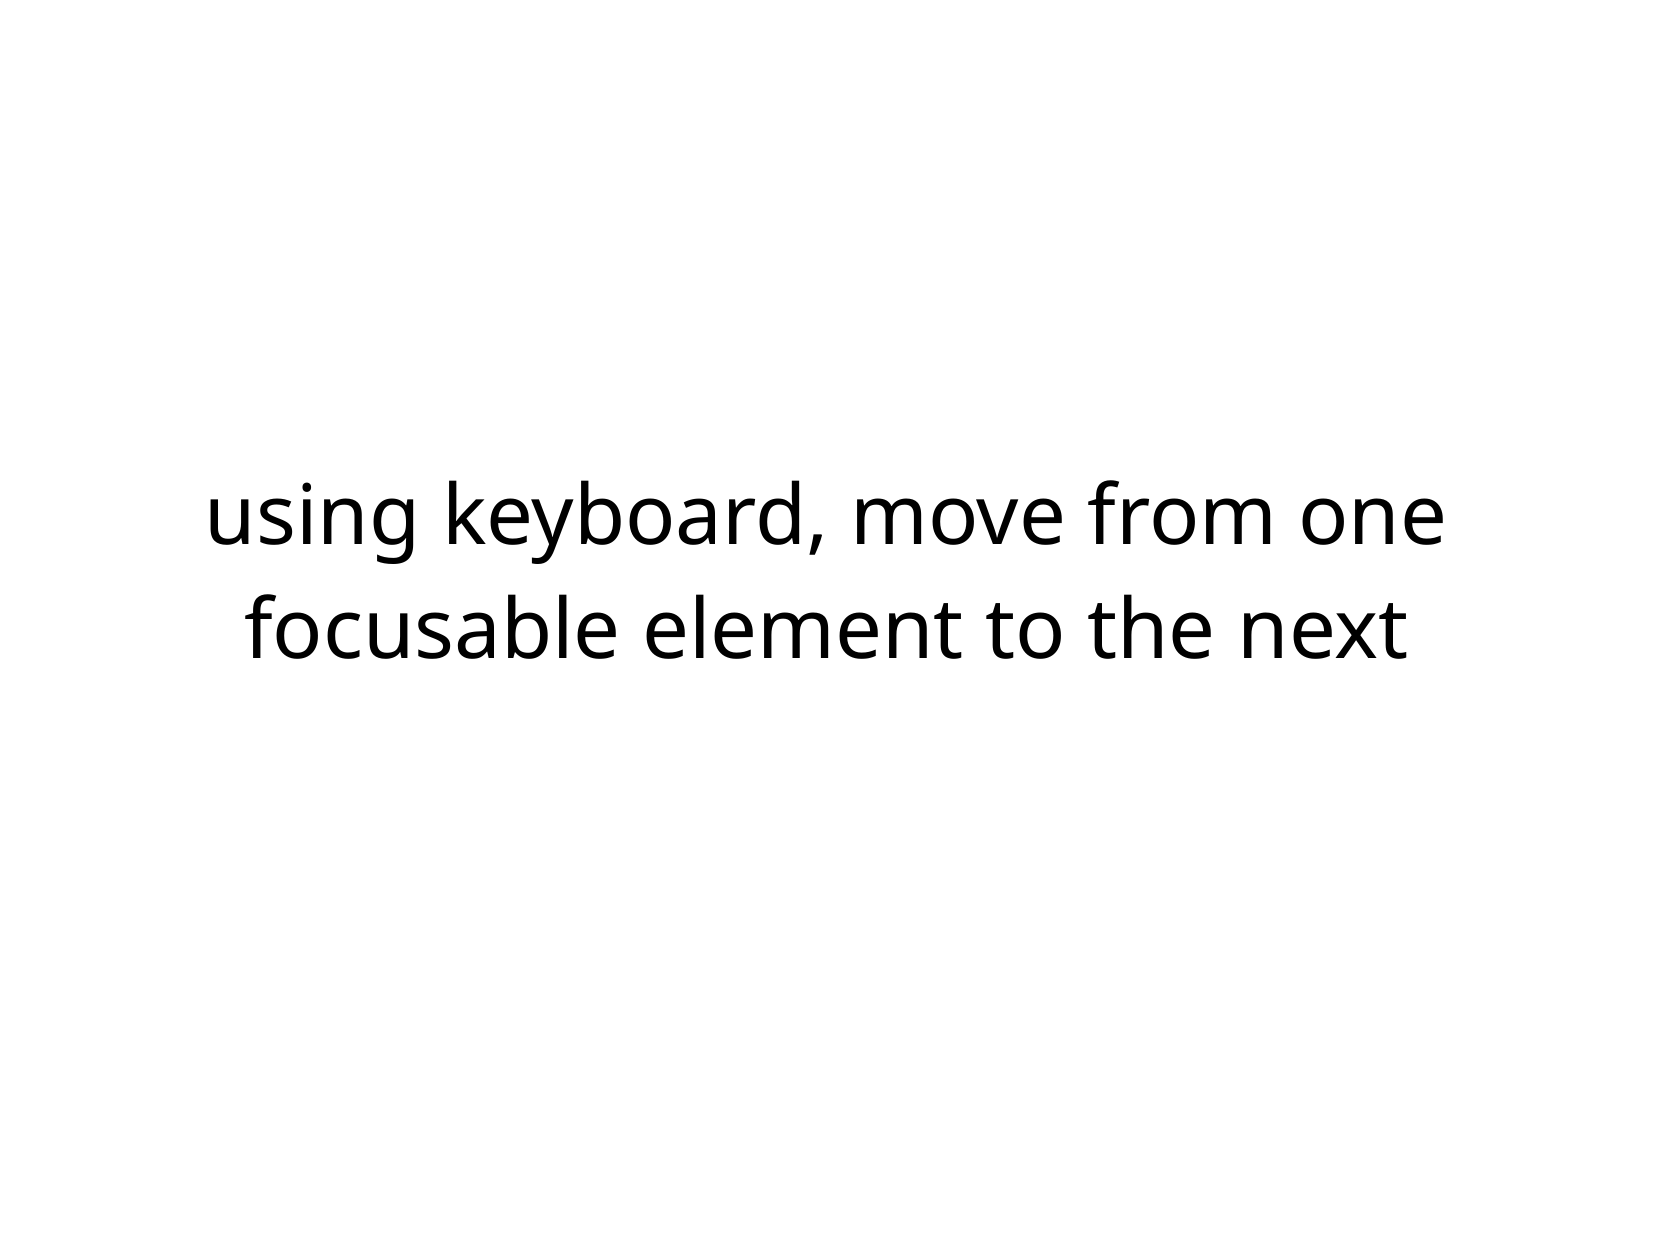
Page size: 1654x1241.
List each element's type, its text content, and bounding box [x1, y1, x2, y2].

subtitle using keyboard, move from one focusable element to the next [82, 118, 1571, 1021]
